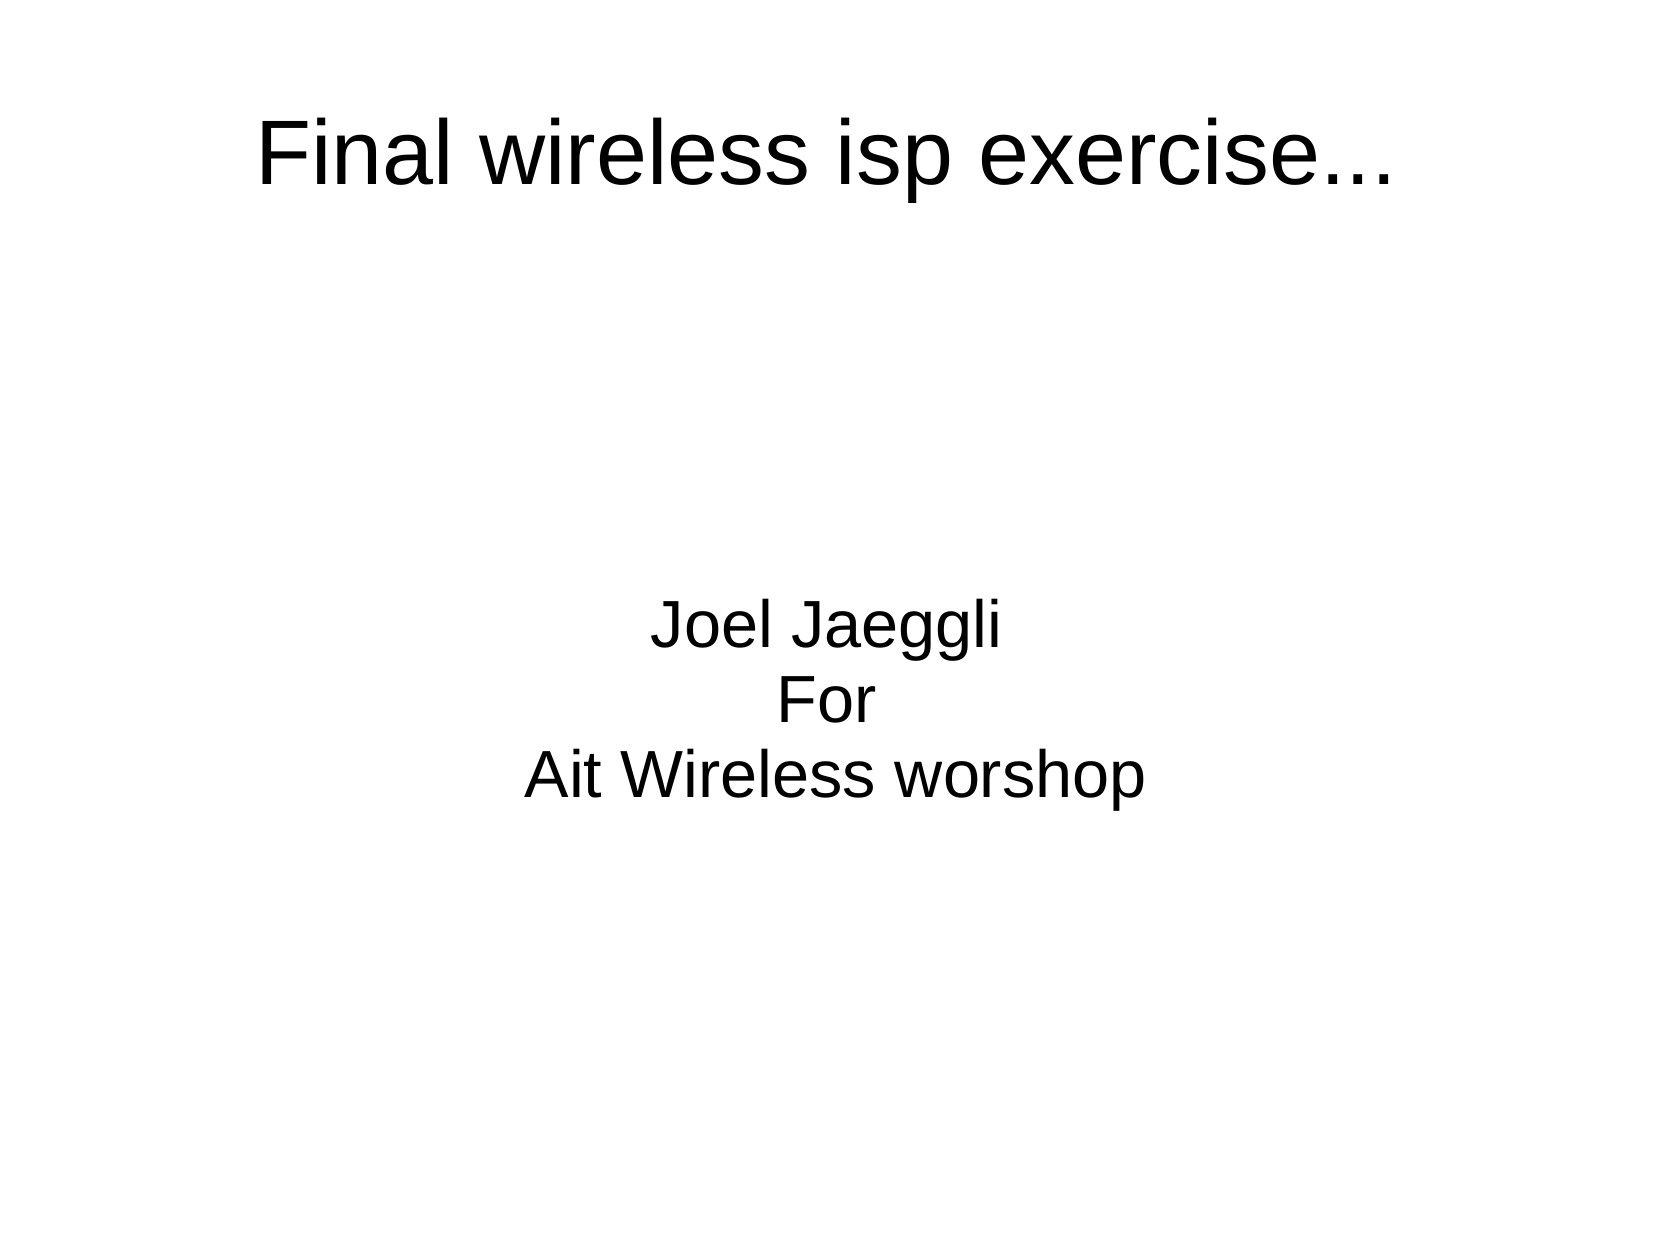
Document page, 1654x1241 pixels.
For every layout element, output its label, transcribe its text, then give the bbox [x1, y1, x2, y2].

title Final wireless isp exercise... [82, 56, 1571, 250]
subtitle Joel Jaeggli For Ait Wireless worshop [82, 297, 1571, 1102]
